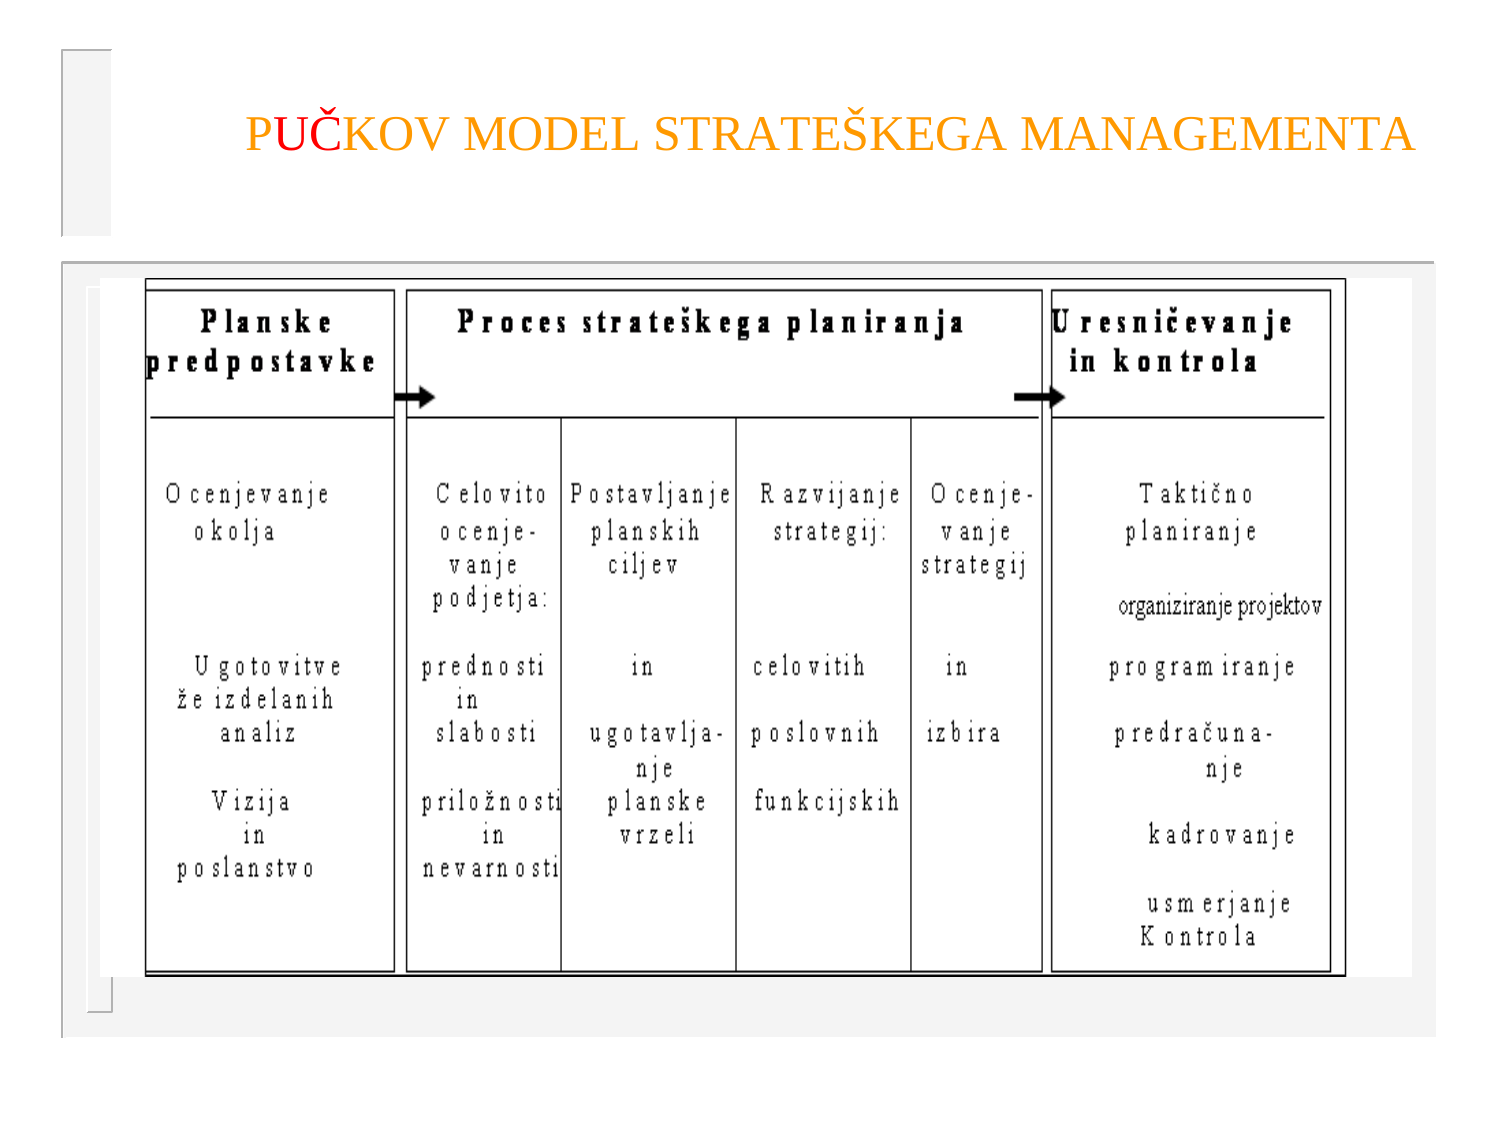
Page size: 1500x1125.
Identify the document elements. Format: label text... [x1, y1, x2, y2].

text_box PUČKOV MODEL STRATEŠKEGA MANAGEMENTA [147, 92, 1432, 169]
picture [100, 278, 1412, 977]
